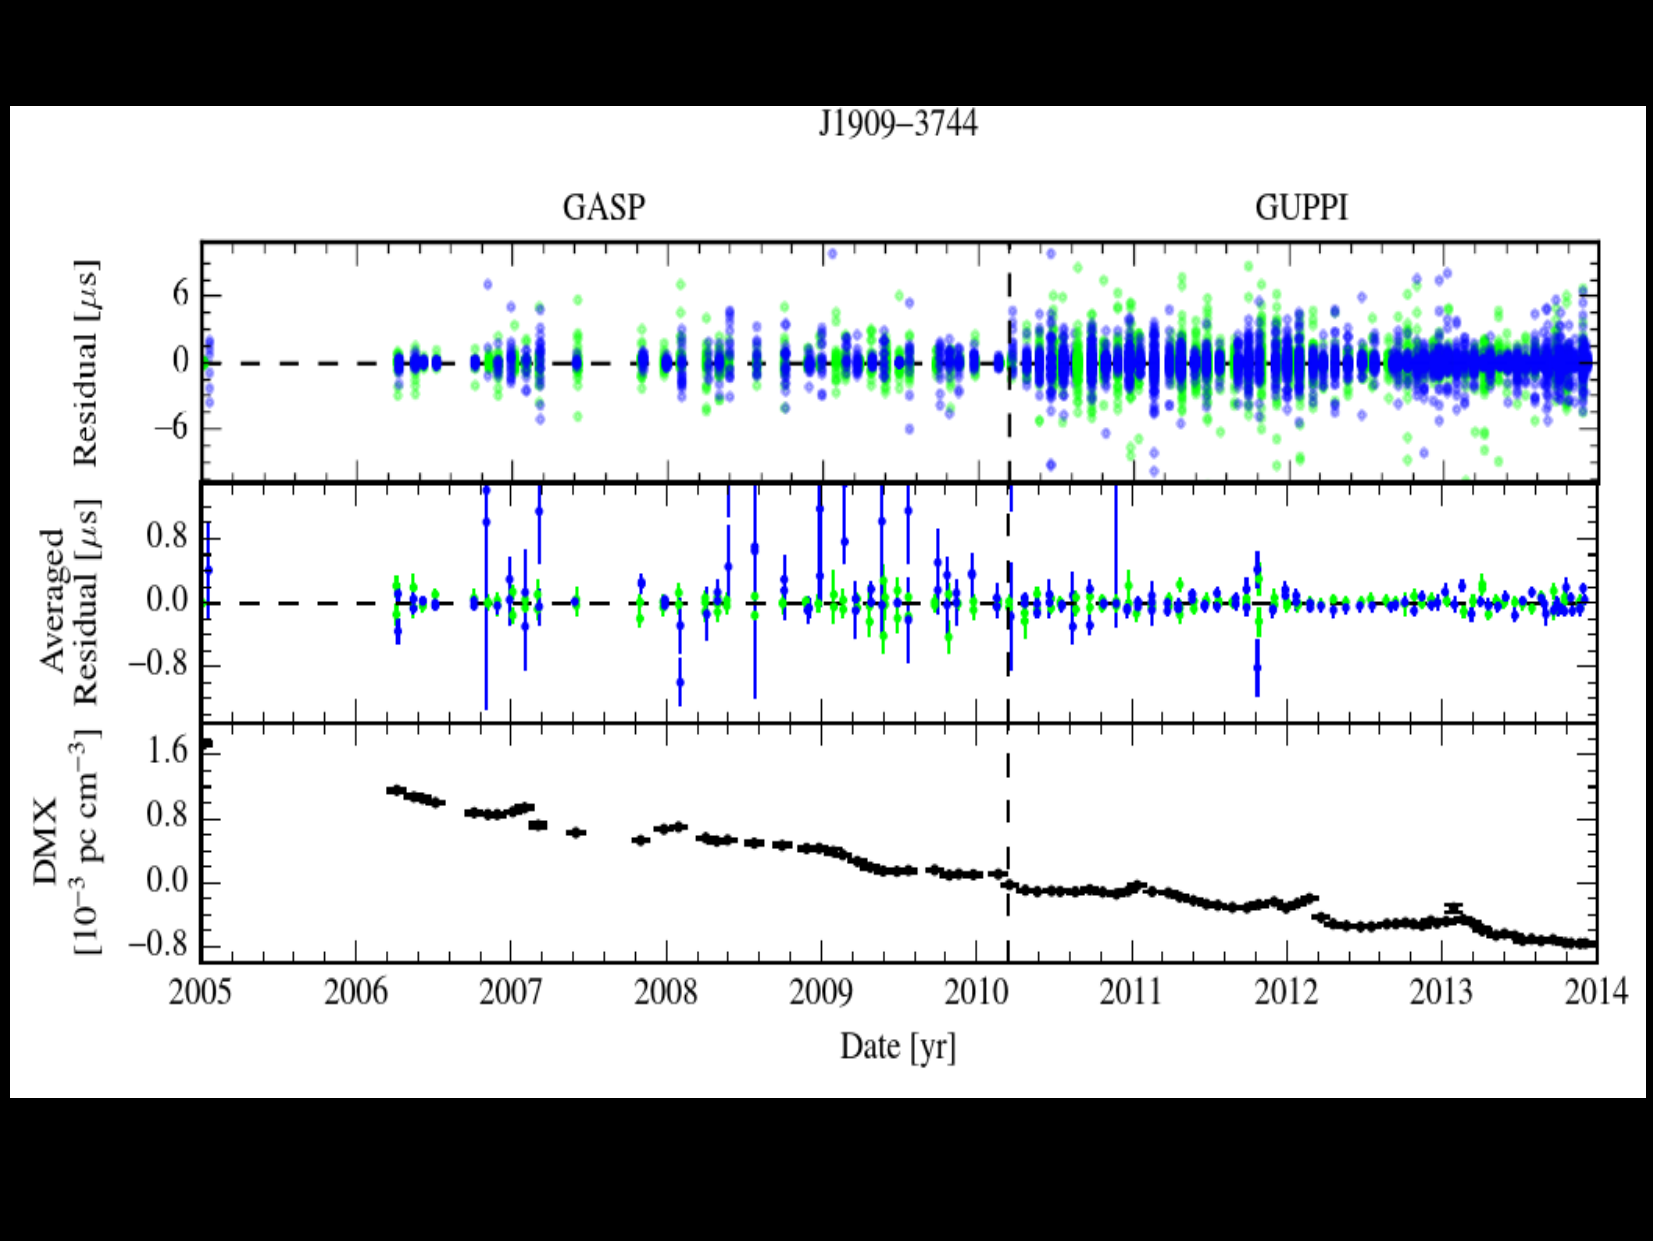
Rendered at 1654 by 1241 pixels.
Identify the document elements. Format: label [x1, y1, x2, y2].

picture [10, 106, 1646, 1098]
